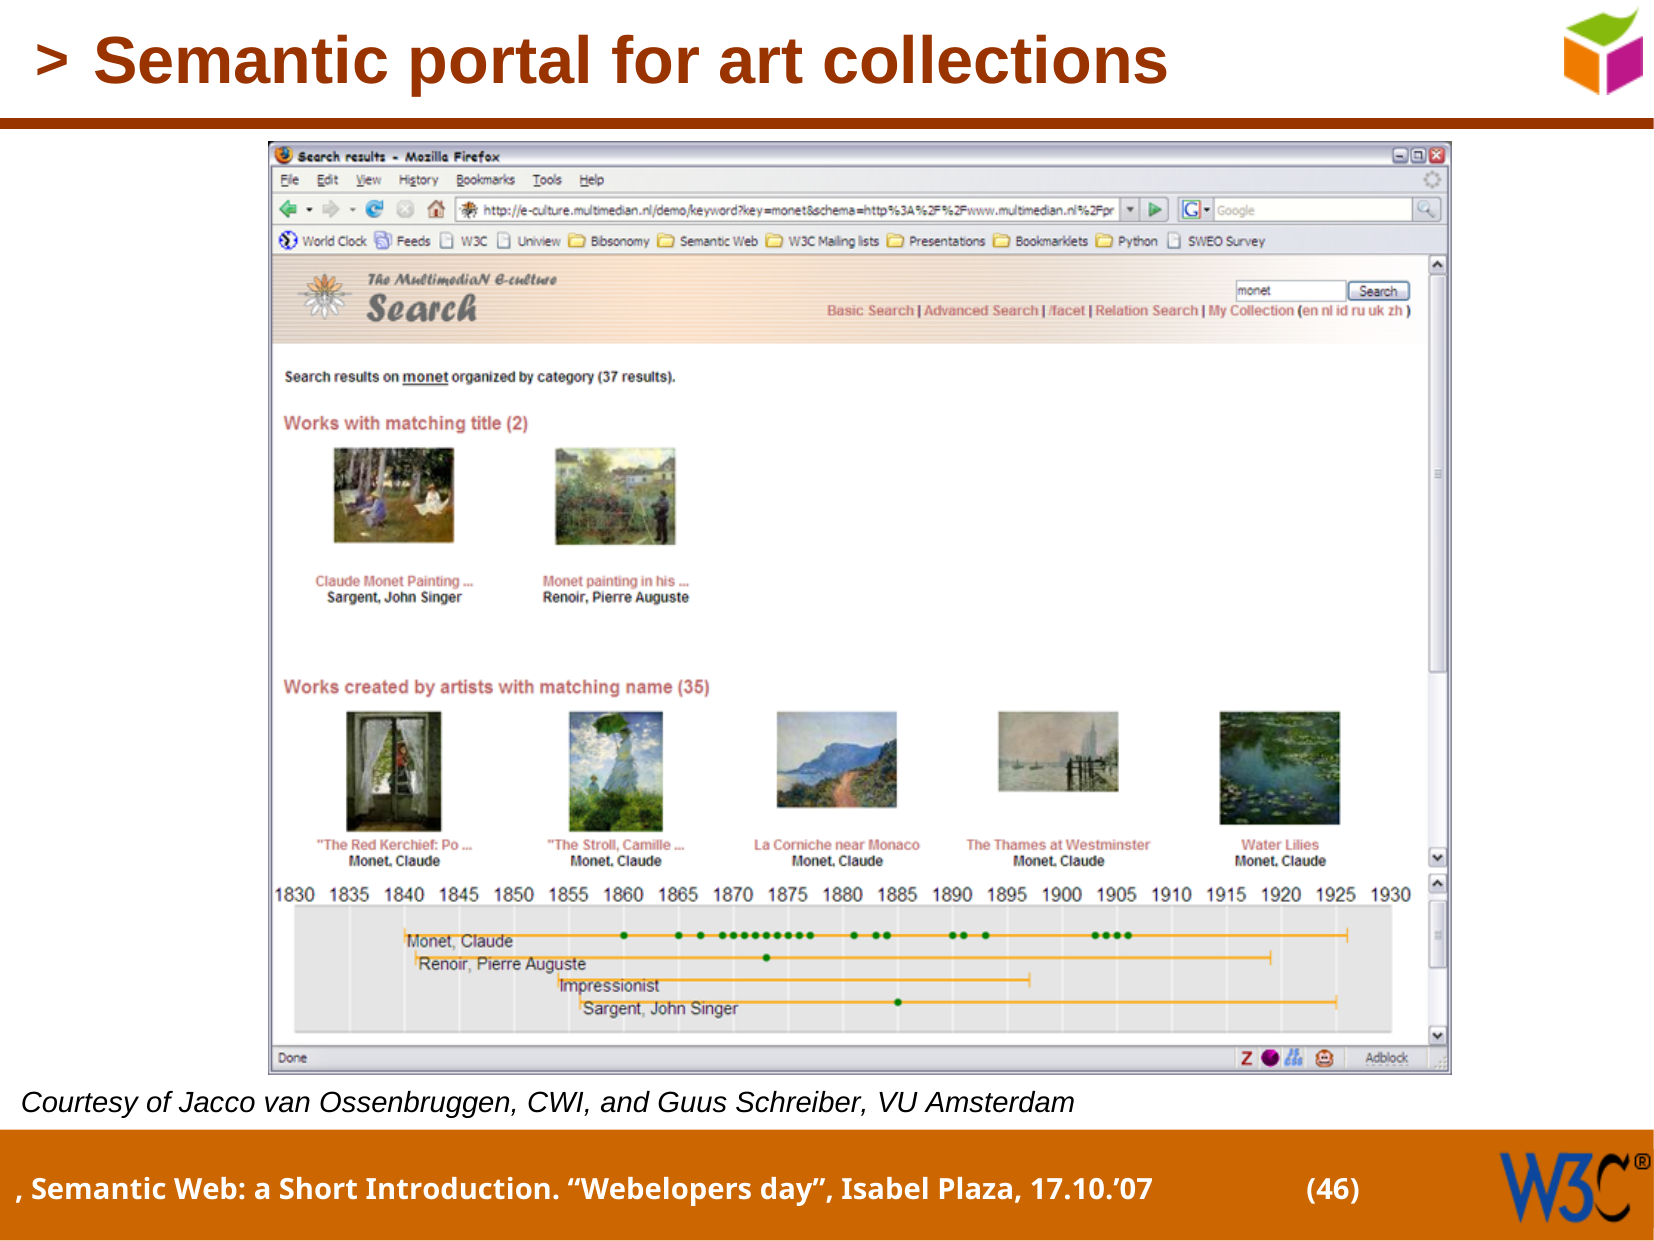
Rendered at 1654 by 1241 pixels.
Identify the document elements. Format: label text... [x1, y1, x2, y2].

picture [268, 141, 1452, 1075]
picture [1564, 5, 1643, 95]
text_box Courtesy of Jacco van Ossenbruggen, CWI, and Guus Schreiber, VU Amsterdam [6, 1080, 1093, 1129]
picture [1495, 1149, 1654, 1228]
title Semantic portal for art collections [93, 7, 1493, 111]
